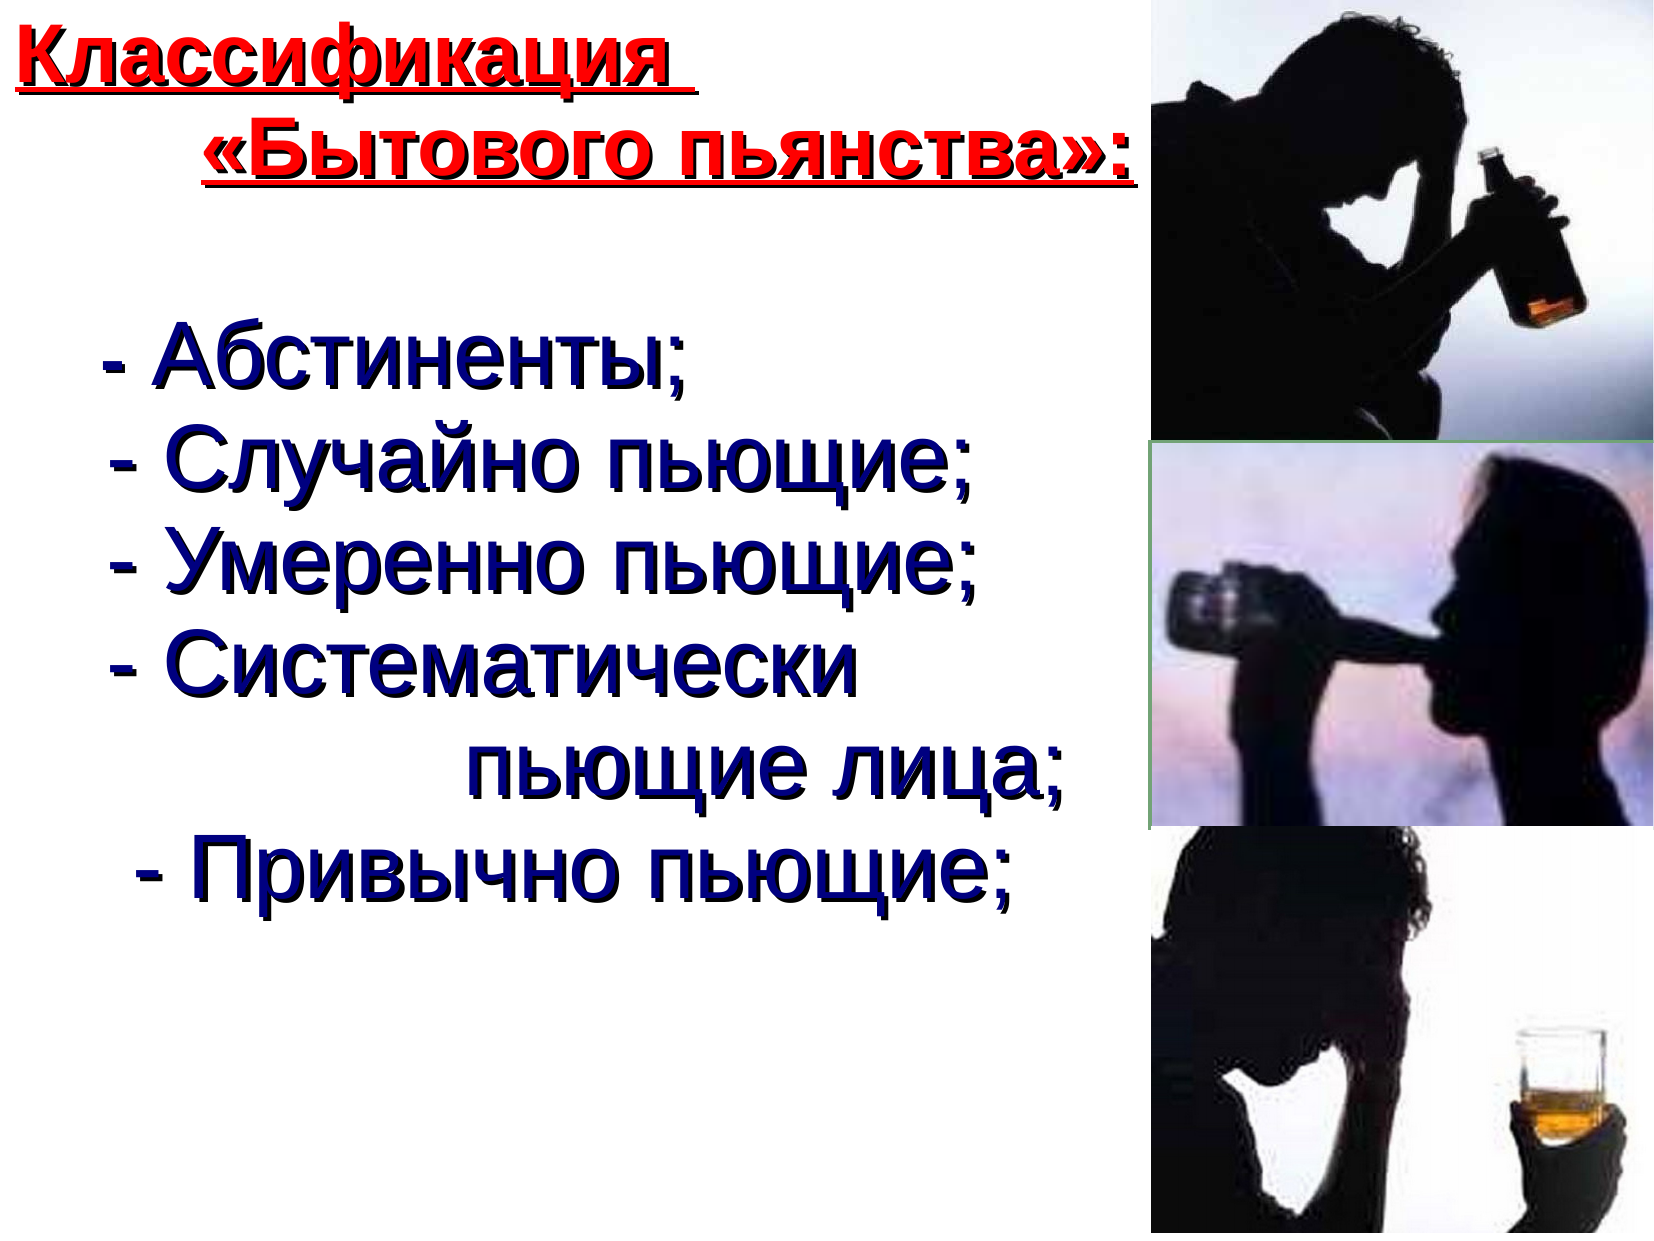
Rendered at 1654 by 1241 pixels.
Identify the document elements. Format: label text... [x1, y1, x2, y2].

picture [1151, 442, 1654, 1233]
text_box - Абстиненты; - Случайно пьющие; - Умеренно пьющие; - Систематически пьющие лица; - Привычно пьющие; [59, 295, 1093, 1034]
text_box Классификация «Бытового пьянства»: [0, 0, 1152, 201]
picture [1151, 0, 1654, 440]
